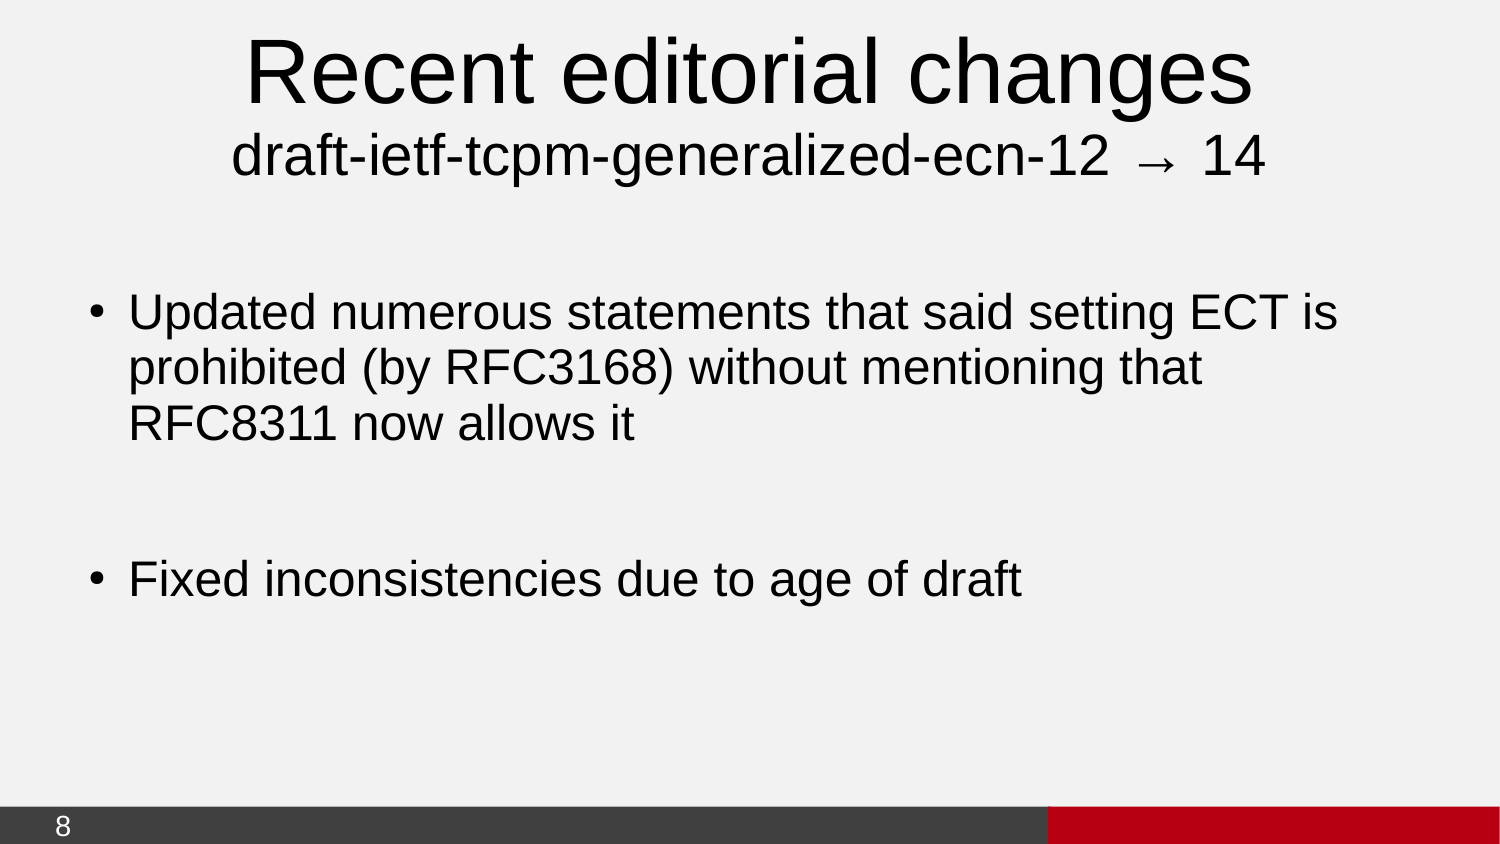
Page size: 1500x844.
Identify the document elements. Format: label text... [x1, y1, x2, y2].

title Recent editorial changes draft-ietf-tcpm-generalized-ecn-12 → 14 [75, 20, 1425, 188]
list Updated numerous statements that said setting ECT is prohibited (by RFC3168) without mentioning that RFC8311 now allows it Fixed inconsistencies due to age of draft [75, 284, 1425, 611]
